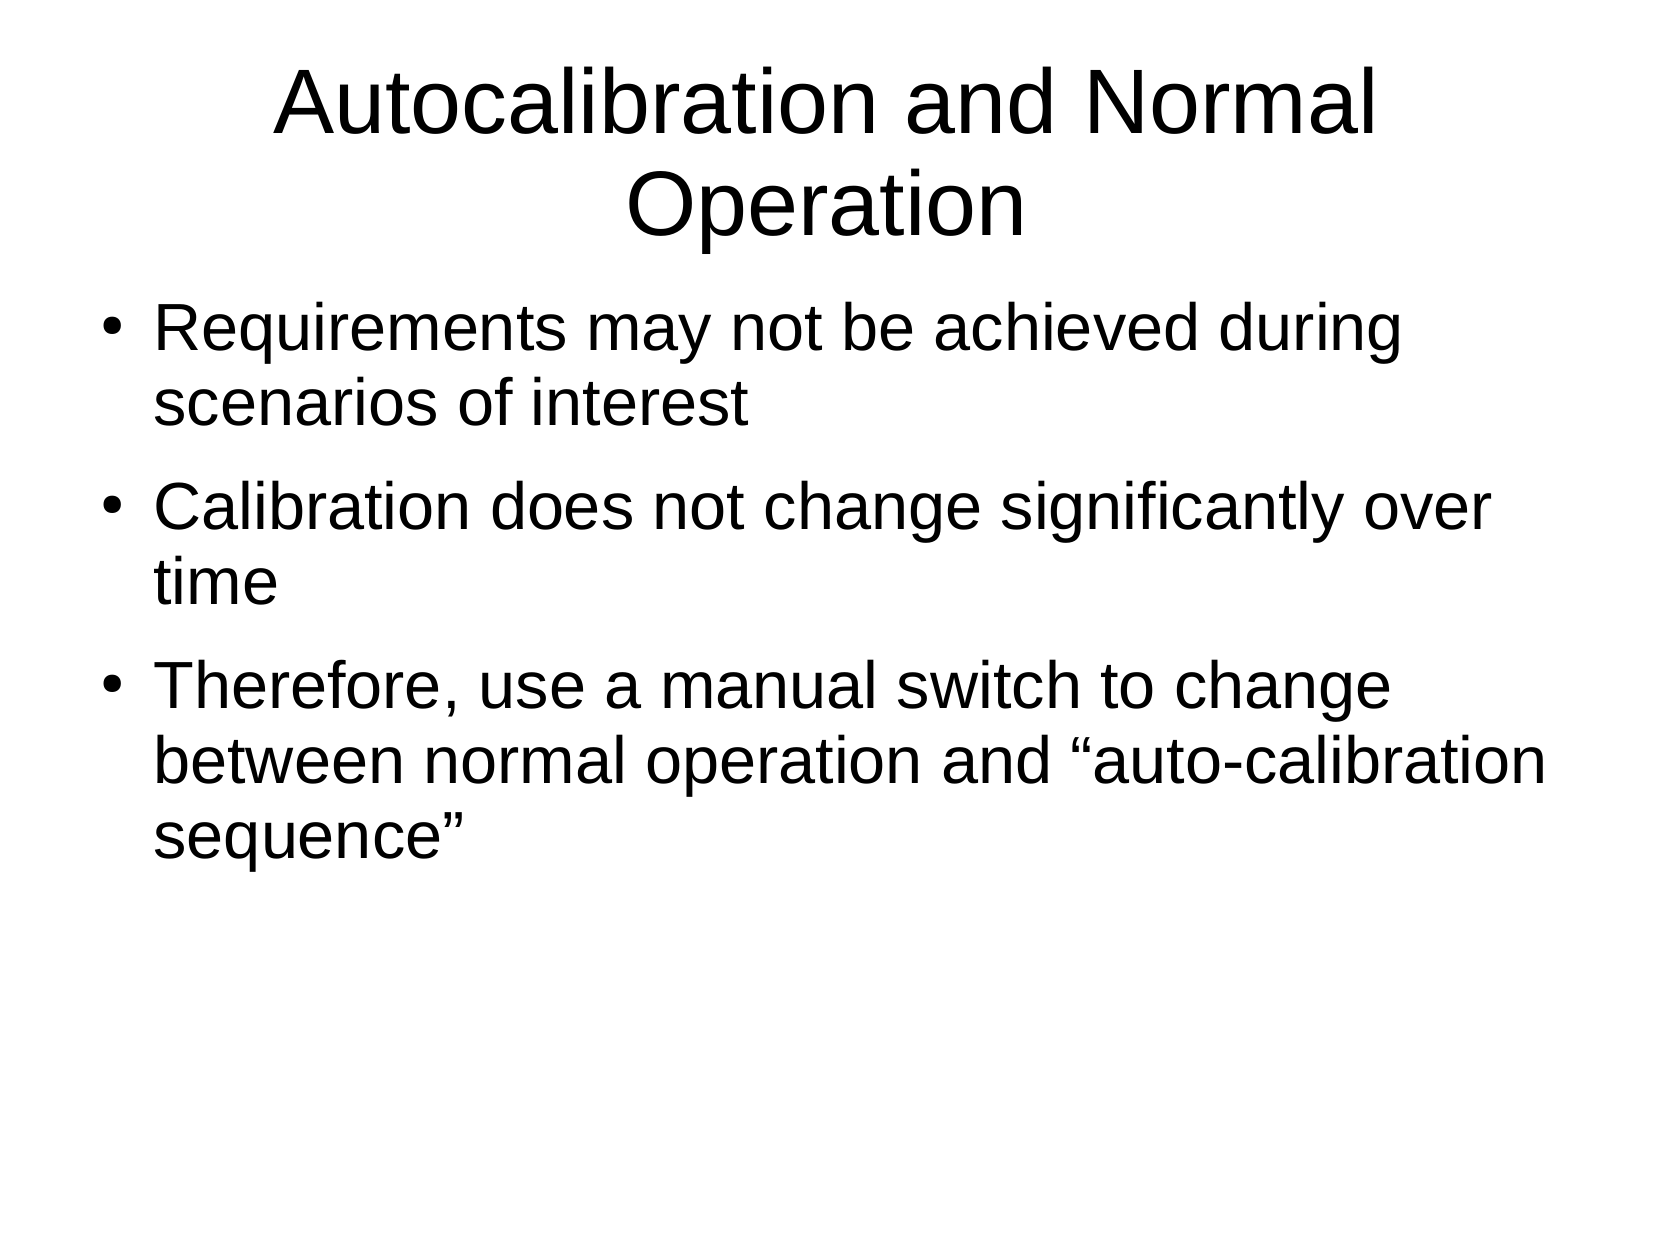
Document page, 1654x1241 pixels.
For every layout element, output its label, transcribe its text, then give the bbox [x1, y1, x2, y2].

list Requirements may not be achieved during scenarios of interest Calibration does not change significantly over time Therefore, use a manual switch to change between normal operation and “auto-calibration sequence” [82, 290, 1571, 1010]
title Autocalibration and Normal Operation [82, 49, 1571, 257]
